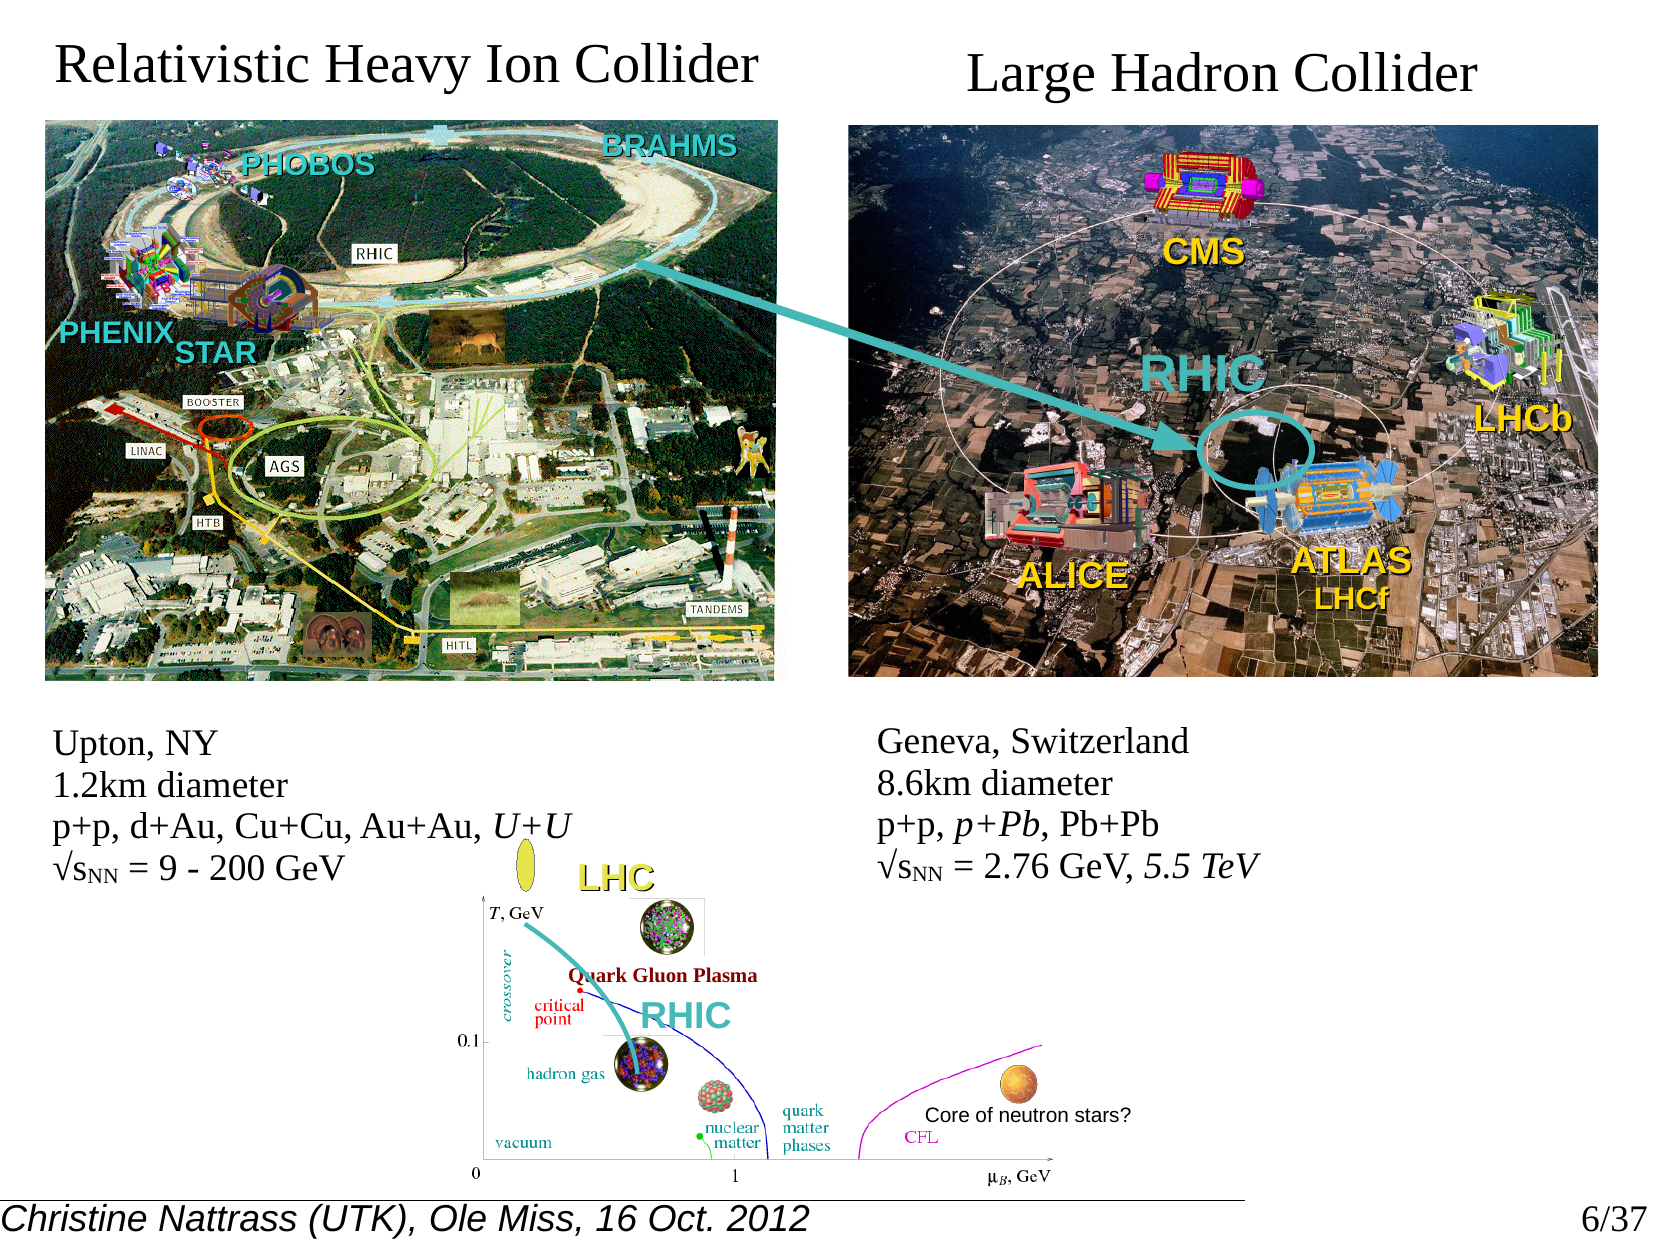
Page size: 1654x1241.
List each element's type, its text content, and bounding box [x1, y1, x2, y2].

text_box LHCb [1458, 389, 1599, 447]
text_box PHENIX [43, 308, 217, 359]
text_box ATLAS LHCf [1260, 532, 1442, 624]
text_box LHC [562, 848, 788, 906]
text_box RHIC [1124, 337, 1313, 411]
picture [848, 125, 1599, 677]
text_box Upton, NY 1.2km diameter p+p, d+Au, Cu+Cu, Au+Au, U+U √sNN = 9 - 200 GeV [37, 714, 825, 908]
text_box Quark Gluon Plasma [572, 956, 776, 995]
text_box Geneva, Switzerland 8.6km diameter p+p, p+Pb, Pb+Pb √sNN = 2.76 GeV, 5.5 TeV [862, 712, 1612, 906]
text_box Large Hadron Collider [848, 21, 1597, 124]
text_box CMS [1147, 223, 1287, 280]
text_box Relativistic Heavy Ion Collider [33, 12, 782, 115]
text_box STAR [159, 345, 326, 379]
text_box [516, 838, 535, 892]
text_box PHOBOS [267, 139, 420, 190]
text_box RHIC [625, 987, 776, 1044]
text_box ALICE [1001, 547, 1180, 604]
picture [1203, 416, 1308, 484]
picture [457, 895, 1053, 1187]
text_box Core of neutron stars? [910, 1096, 1147, 1135]
text_box BRAHMS [585, 120, 774, 171]
picture [45, 120, 788, 681]
text_box Quark Gluon Plasma [550, 956, 599, 995]
